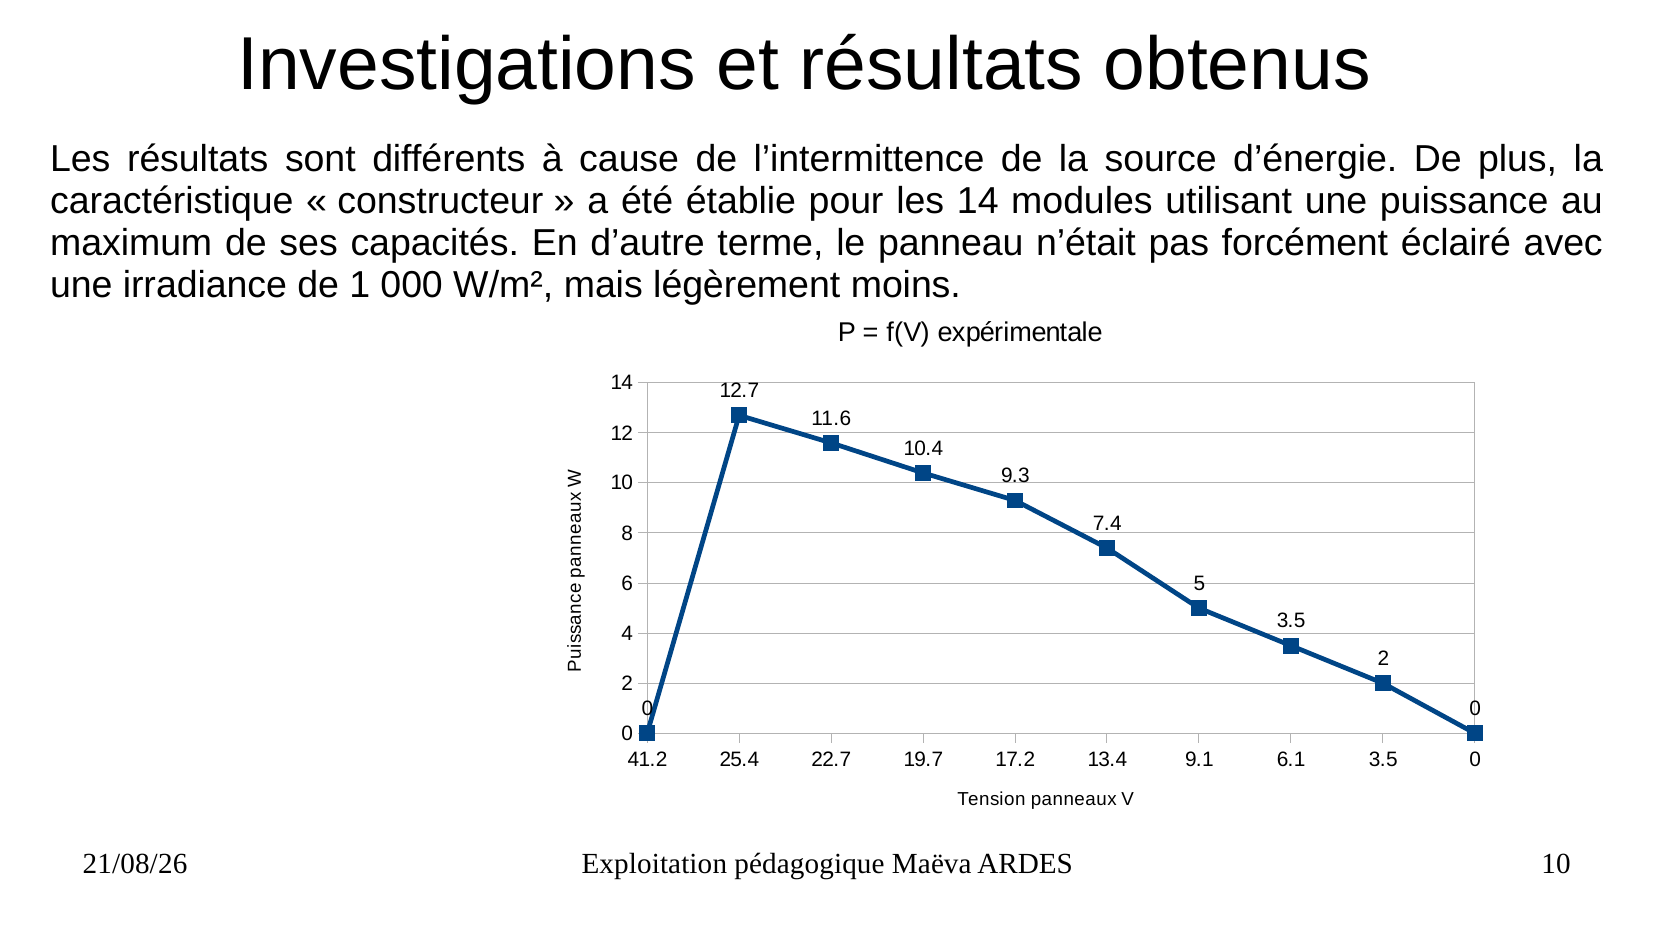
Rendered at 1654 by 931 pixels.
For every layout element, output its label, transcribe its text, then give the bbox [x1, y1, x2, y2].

chart [531, 313, 1500, 841]
title Investigations et résultats obtenus [70, 11, 1559, 129]
text_box Les résultats sont différents à cause de l’intermittence de la source d’énergie. De plus, la caractéristique « constructeur » a été établie pour les 14 modules utilisant une puissance au maximum de ses capacités. En d’autre terme, le panneau n’était pas forcément éclairé avec une irradiance de 1 000 W/m², mais légèrement moins. [35, 129, 1619, 313]
